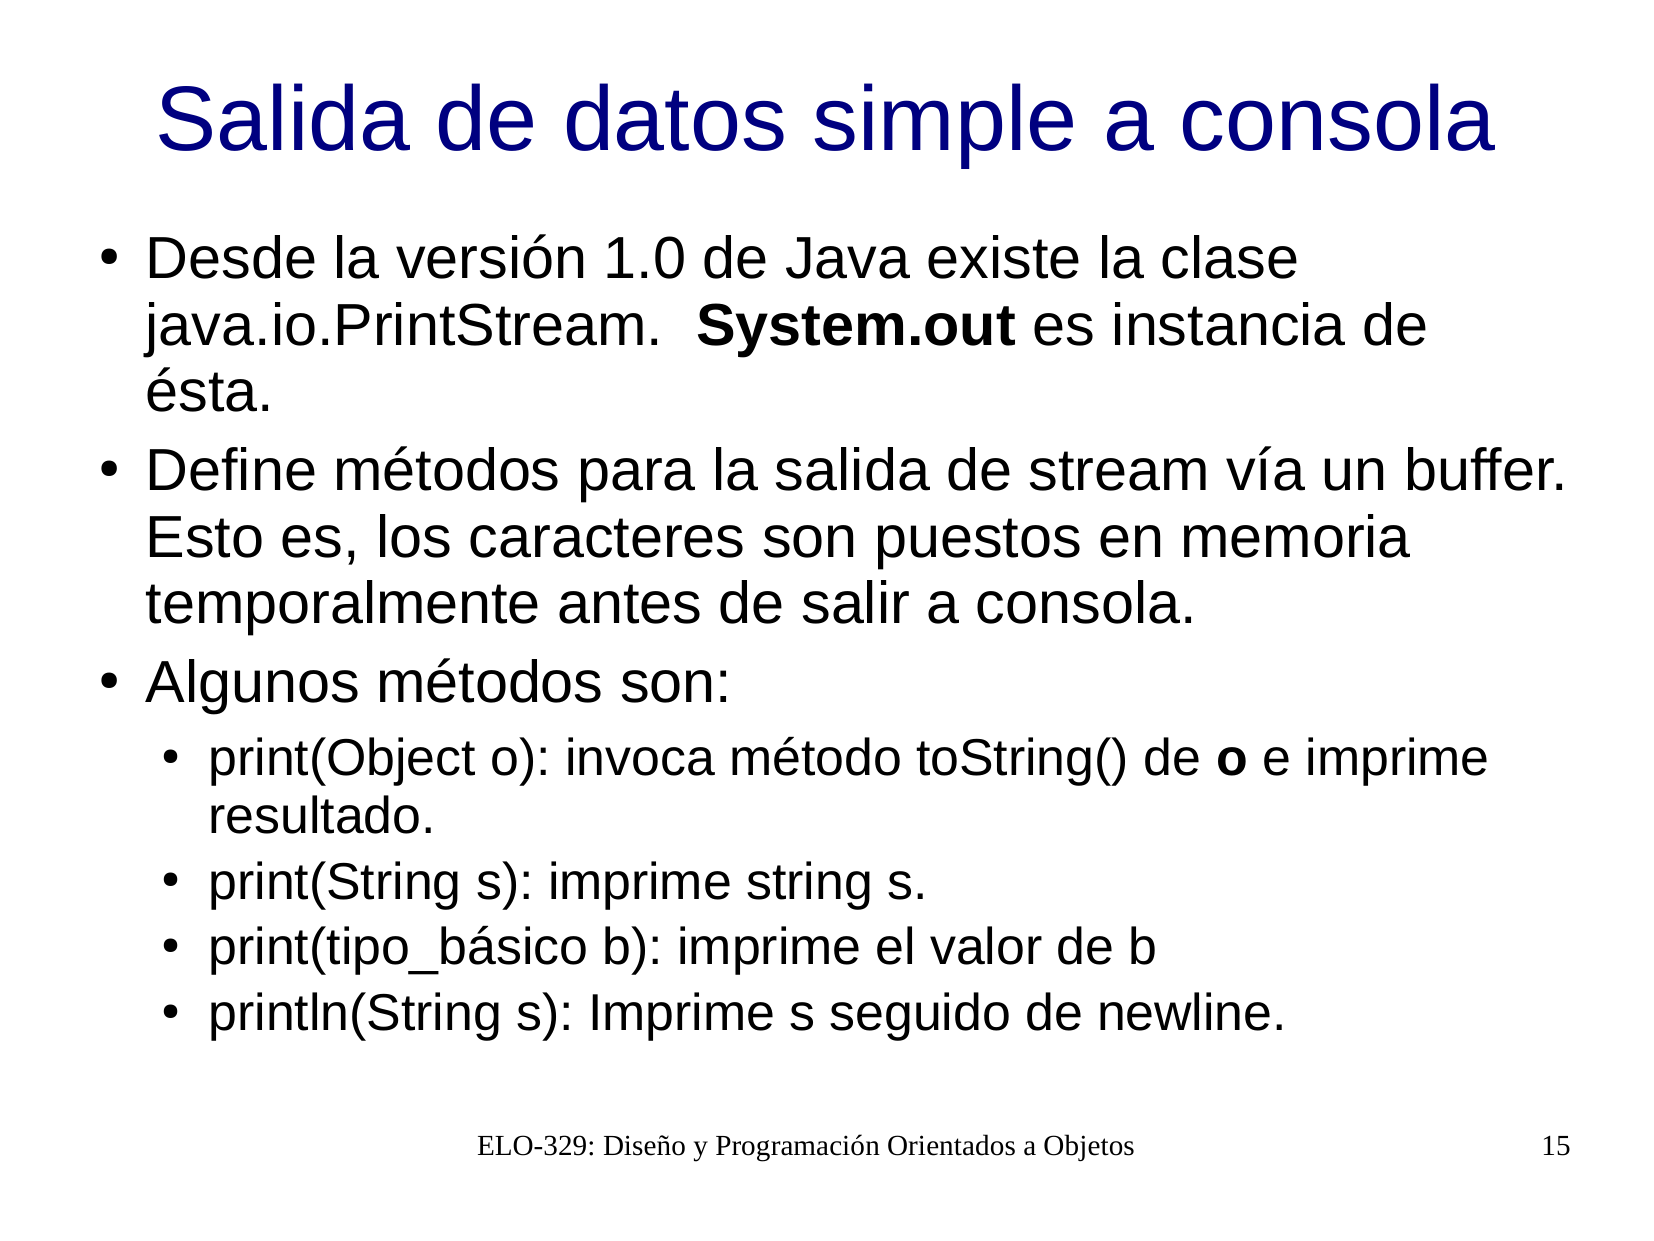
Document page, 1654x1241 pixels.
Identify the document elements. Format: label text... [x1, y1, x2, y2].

title Salida de datos simple a consola [82, 49, 1571, 188]
list Desde la versión 1.0 de Java existe la clase java.io.PrintStream. System.out es instancia de ésta. Define métodos para la salida de stream vía un buffer. Esto es, los caracteres son puestos en memoria temporalmente antes de salir a consola. Algunos métodos son: print(Object o): invoca método toString() de o e imprime resultado. print(String s): imprime string s. print(tipo_básico b): imprime el valor de b println(String s): Imprime s seguido de newline. [82, 225, 1571, 1044]
